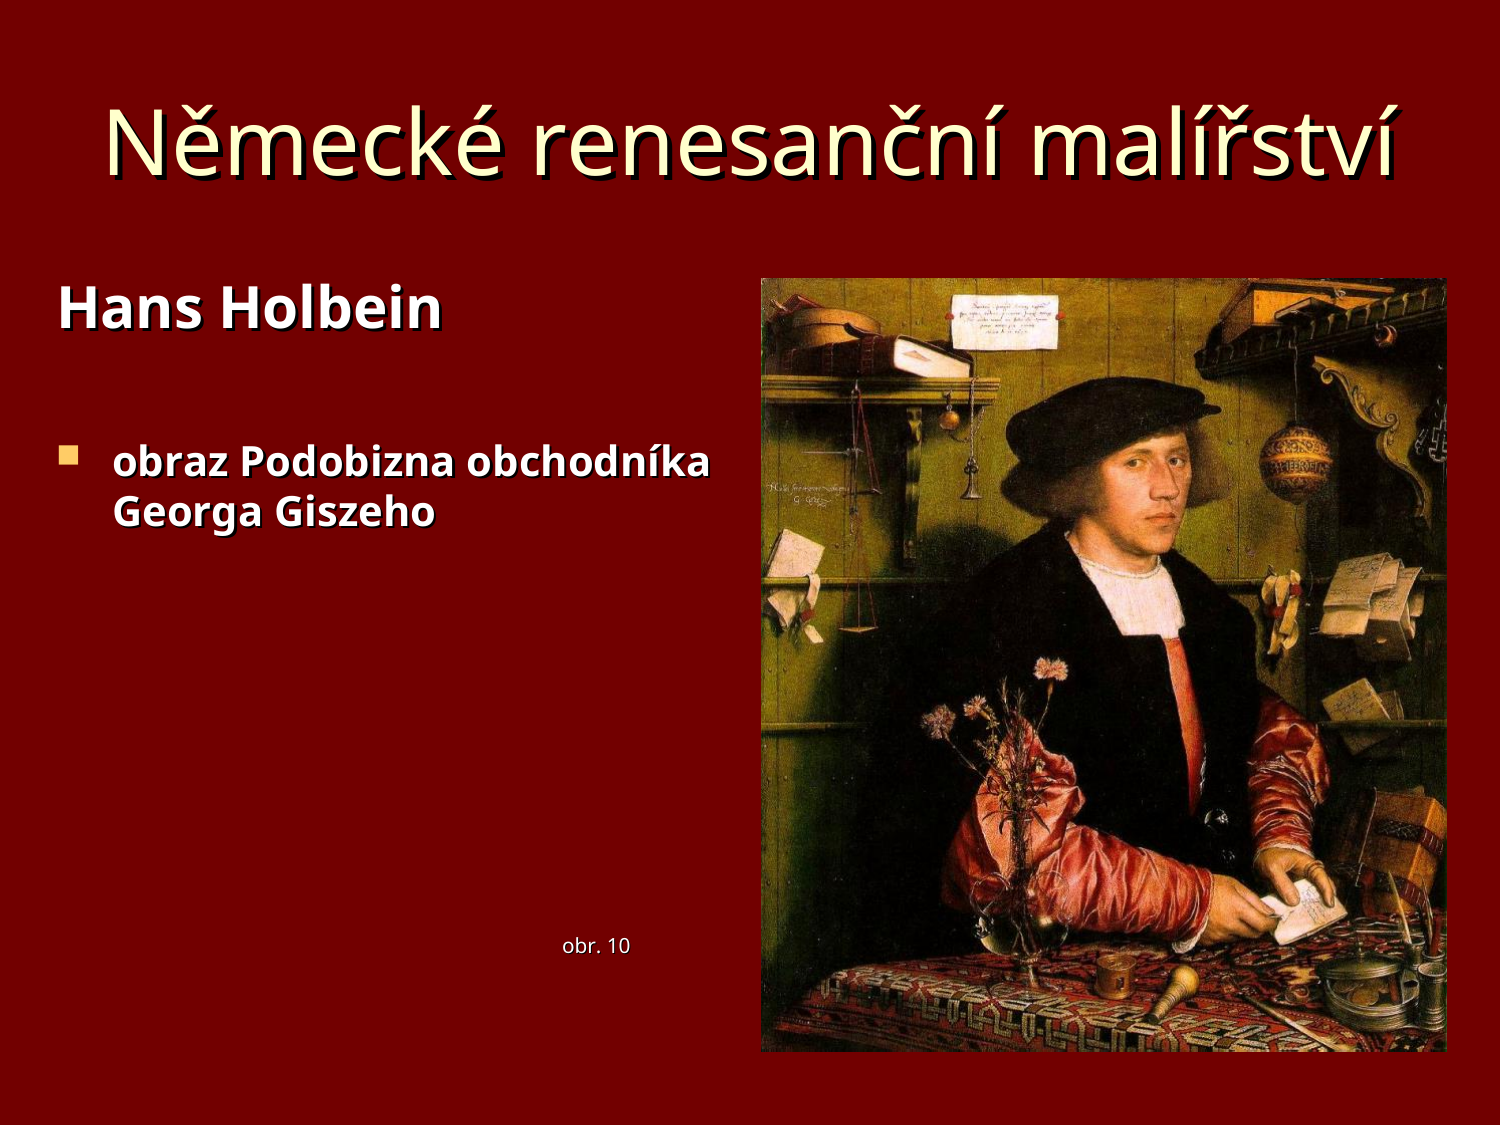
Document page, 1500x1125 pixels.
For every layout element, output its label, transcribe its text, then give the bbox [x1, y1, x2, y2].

text_box [761, 278, 1447, 1052]
title Německé renesanční malířství [75, 45, 1426, 233]
list Hans Holbein obraz Podobizna obchodníka Georga Giszeho obr. 10 [41, 262, 738, 1125]
